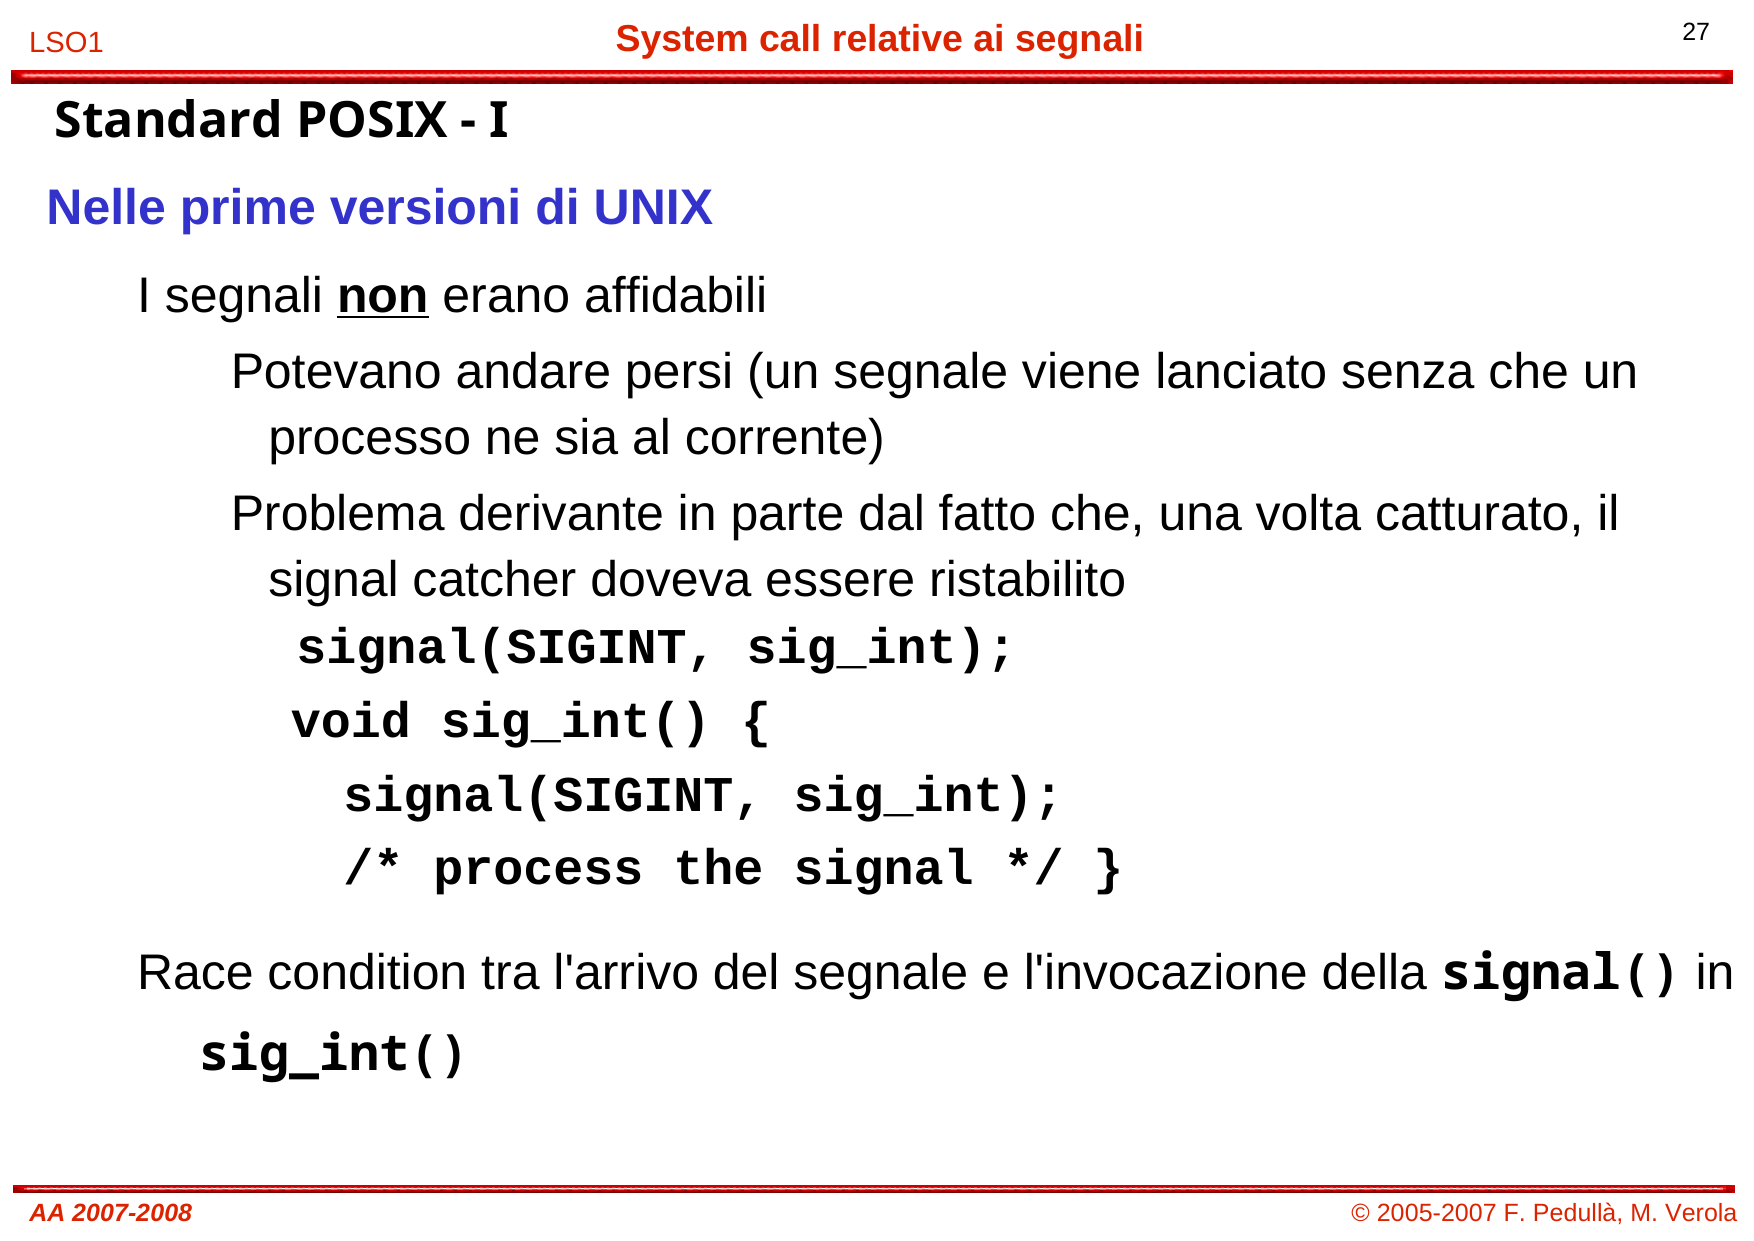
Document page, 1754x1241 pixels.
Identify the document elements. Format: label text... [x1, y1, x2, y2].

title Standard POSIX - I [40, 72, 1714, 168]
list Nelle prime versioni di UNIX I segnali non erano affidabili Potevano andare persi (un segnale viene lanciato senza che un processo ne sia al corrente) Problema derivante in parte dal fatto che, una volta catturato, il signal catcher doveva essere ristabilito signal(SIGINT, sig_int); void sig_int() { signal(SIGINT, sig_int); /* process the signal */ } Race condition tra l'arrivo del segnale e l'invocazione della signal() in sig_int() [28, 171, 1754, 1241]
picture [13, 1185, 28, 1193]
picture [11, 70, 1733, 84]
